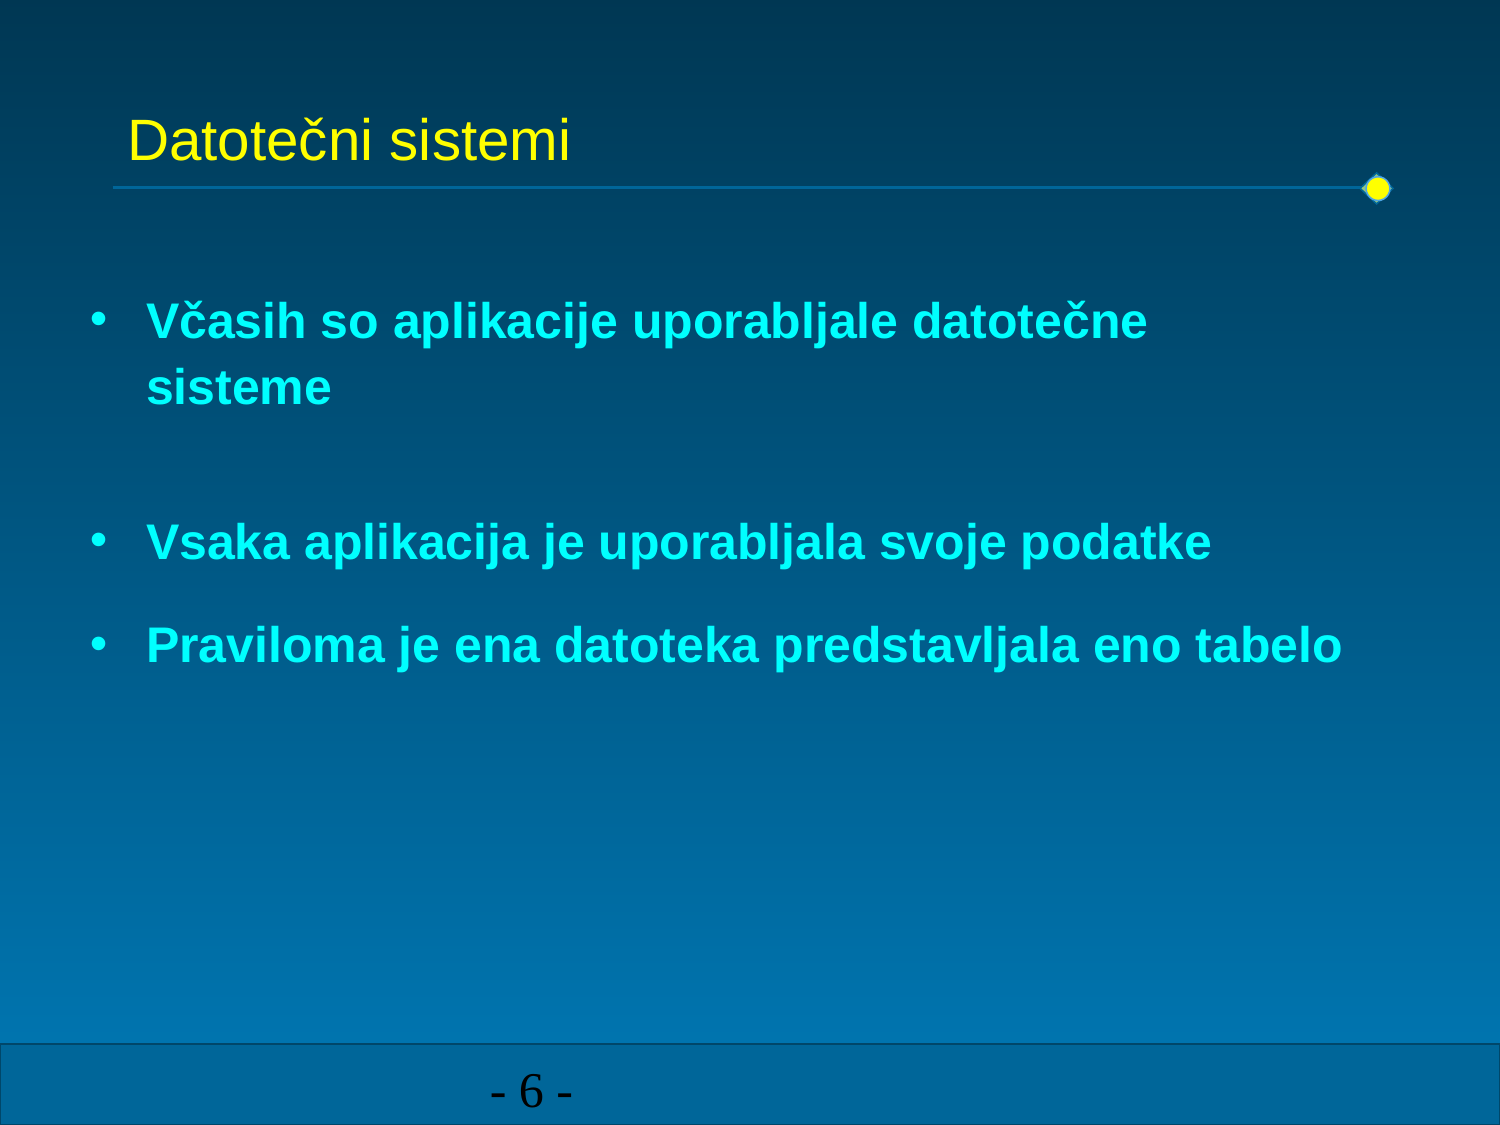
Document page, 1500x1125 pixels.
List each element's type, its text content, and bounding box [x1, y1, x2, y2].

title Datotečni sistemi [112, 94, 1388, 181]
list Včasih so aplikacije uporabljale datotečne sisteme Vsaka aplikacija je uporabljala svoje podatke Praviloma je ena datoteka predstavljala eno tabelo [75, 275, 1363, 951]
